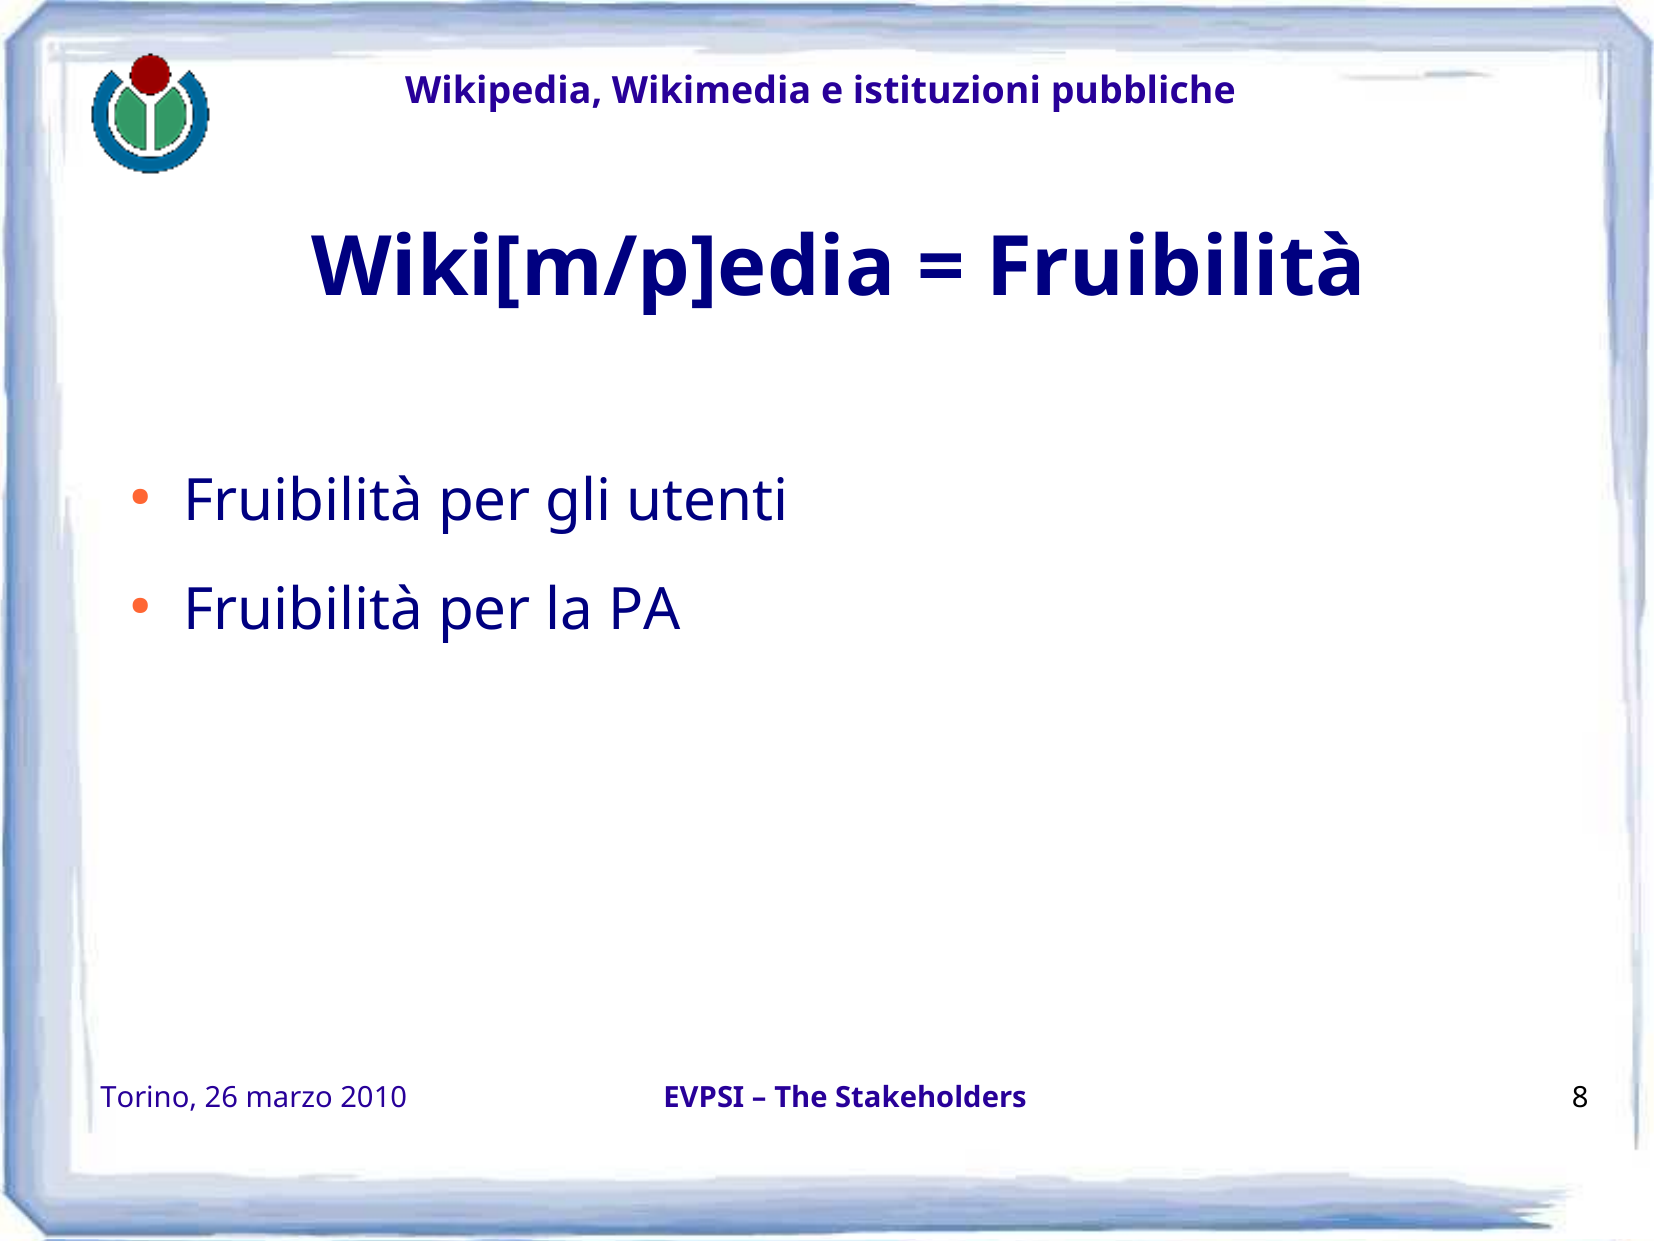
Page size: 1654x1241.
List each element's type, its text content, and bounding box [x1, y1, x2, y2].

picture [0, 0, 1654, 1241]
title Wikipedia, Wikimedia e istituzioni pubbliche [76, 59, 1565, 119]
list Wiki[m/p]edia = Fruibilità Fruibilità per gli utenti Fruibilità per la PA [112, 206, 1565, 886]
